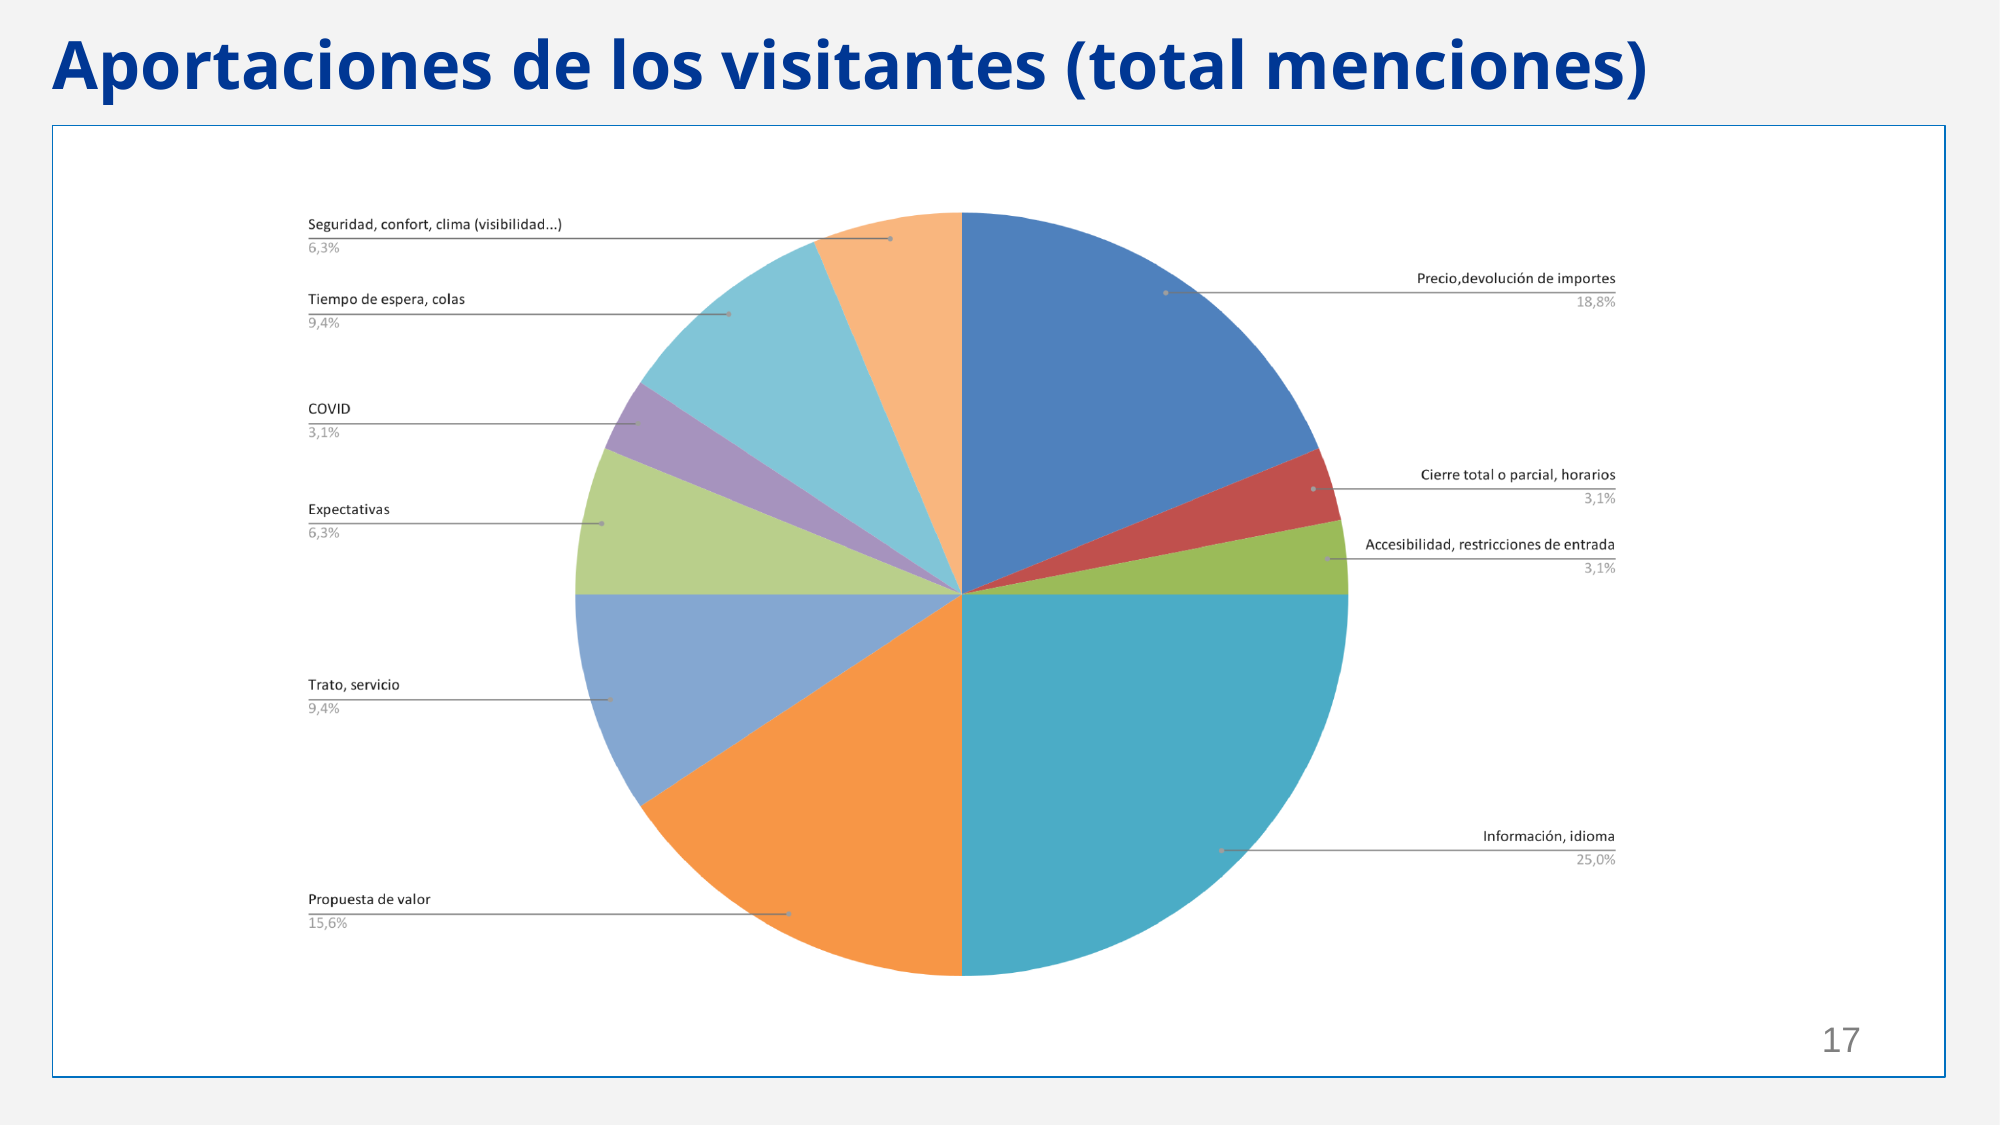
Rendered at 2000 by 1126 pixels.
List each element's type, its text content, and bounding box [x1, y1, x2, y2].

text_box [52, 125, 1945, 1078]
picture [265, 170, 1658, 1018]
slide_number <number> [1412, 1008, 1880, 1069]
text_box Aportaciones de los visitantes (total menciones) [52, 0, 1945, 125]
